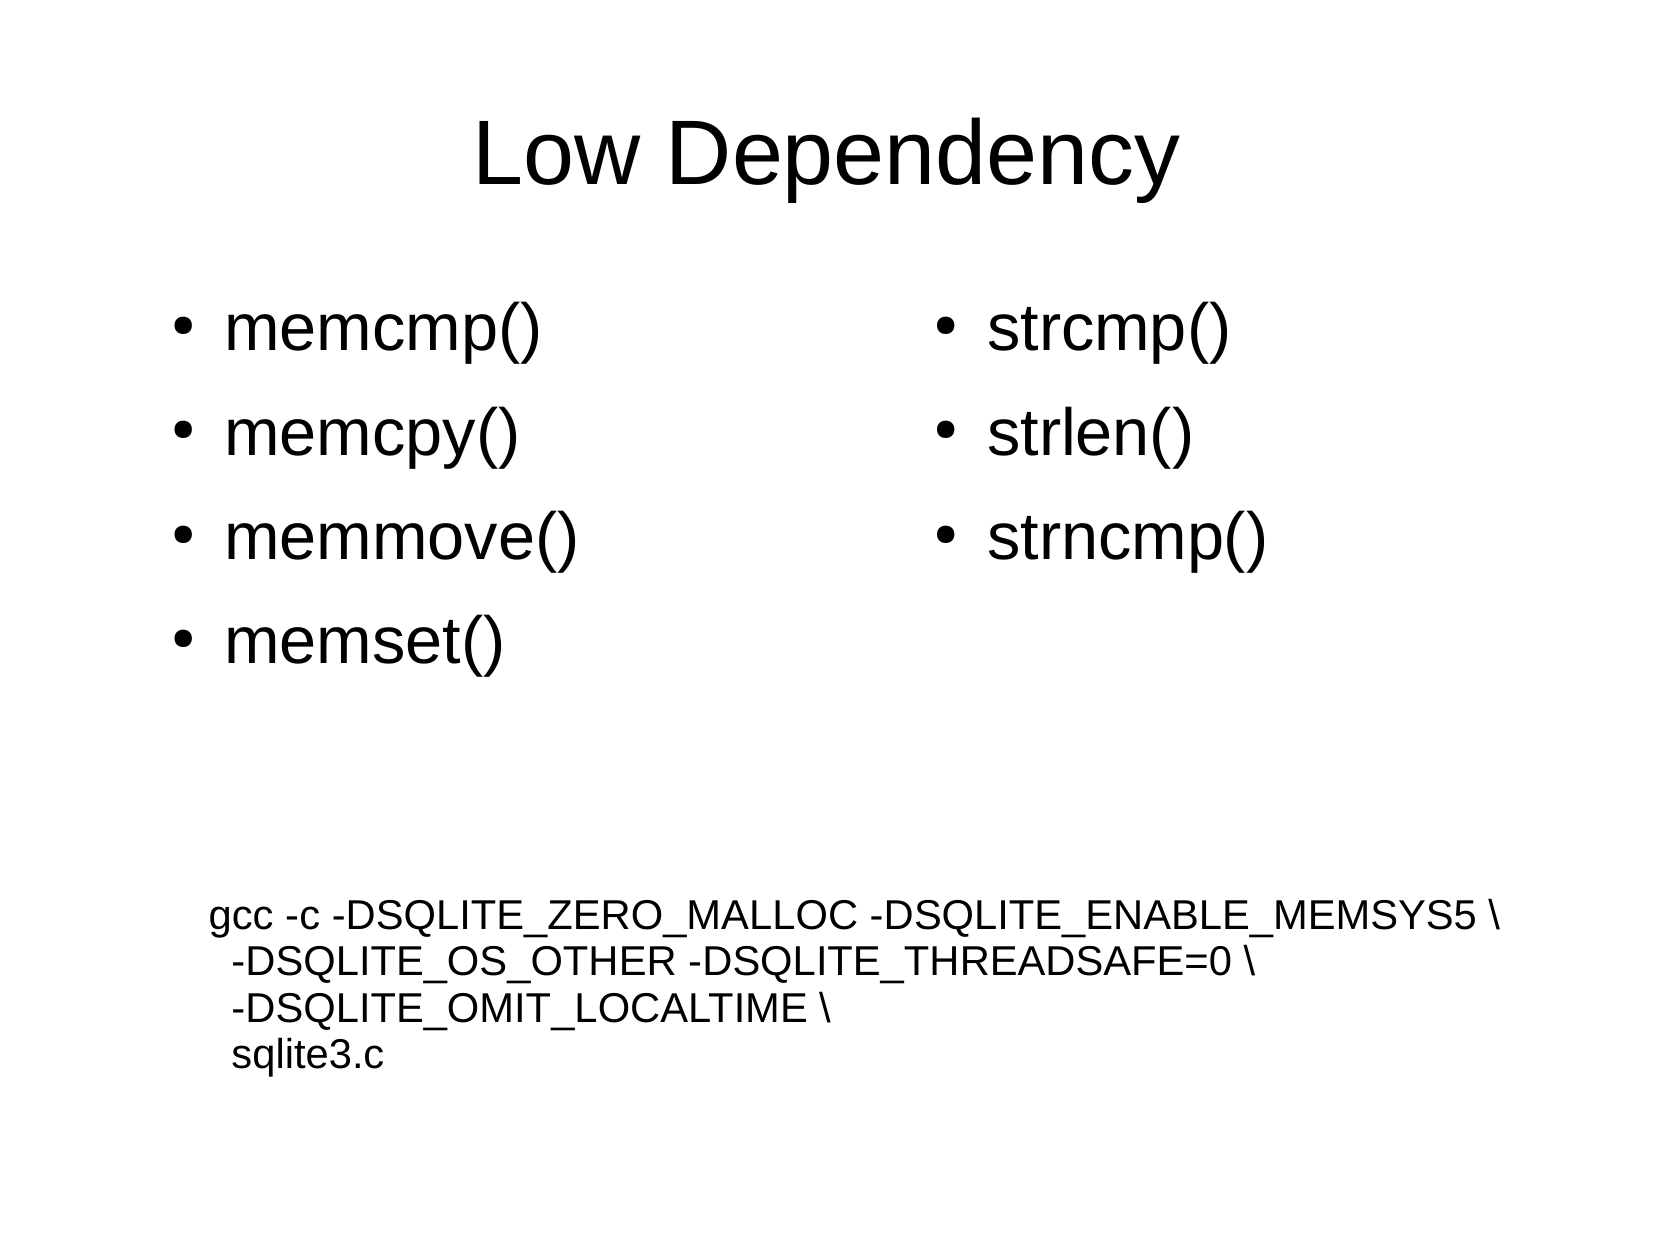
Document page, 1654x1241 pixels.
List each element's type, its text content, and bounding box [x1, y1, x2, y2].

title Low Dependency [82, 49, 1571, 257]
list memcmp() memcpy() memmove() memset() [82, 290, 809, 724]
text_box gcc -c -DSQLITE_ZERO_MALLOC -DSQLITE_ENABLE_MEMSYS5 \ -DSQLITE_OS_OTHER -DSQLITE_THREADSAFE=0 \ -DSQLITE_OMIT_LOCALTIME \ sqlite3.c [193, 884, 1513, 1091]
list strcmp() strlen() strncmp() [845, 290, 1572, 748]
